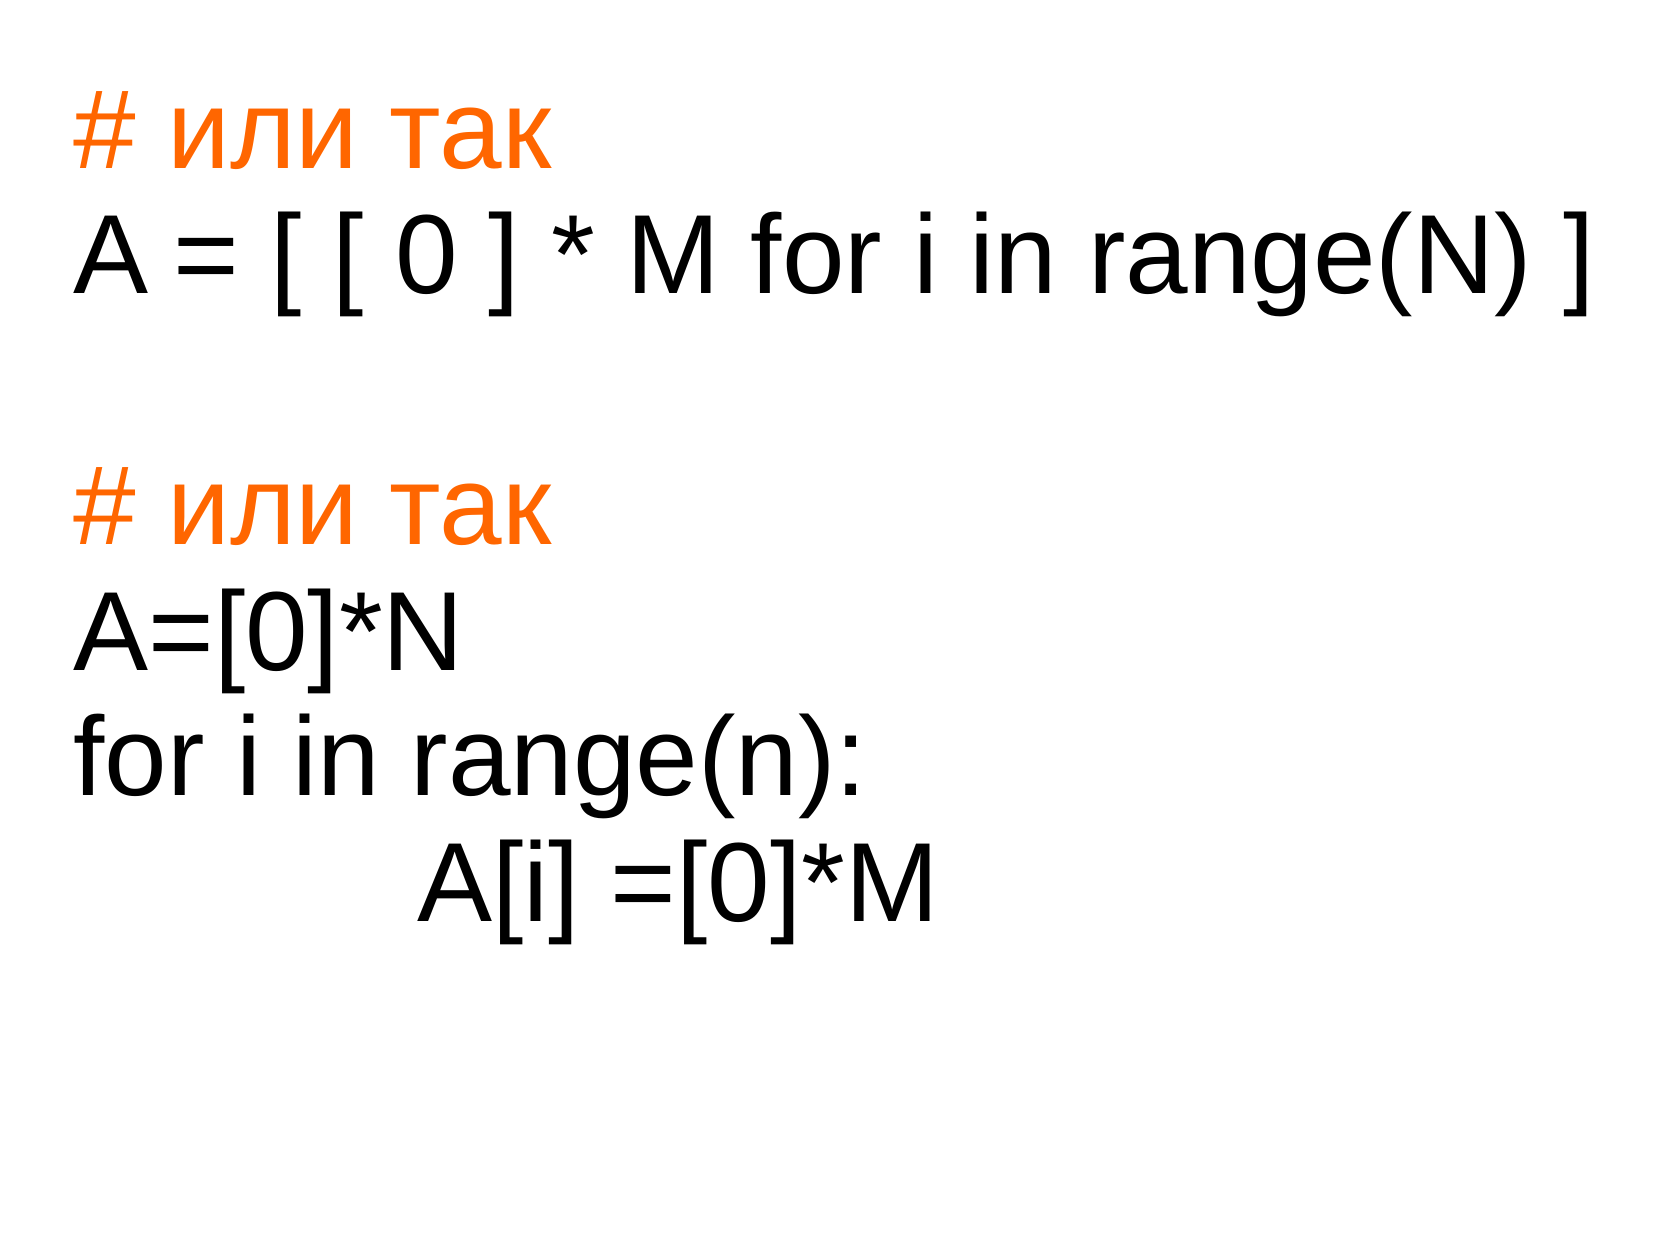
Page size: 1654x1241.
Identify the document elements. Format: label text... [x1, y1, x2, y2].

text_box # или так A = [ [ 0 ] * M for i in range(N) ] # или так A=[0]*N for i in range(n): A[i] =[0]*M [59, 59, 1619, 1078]
